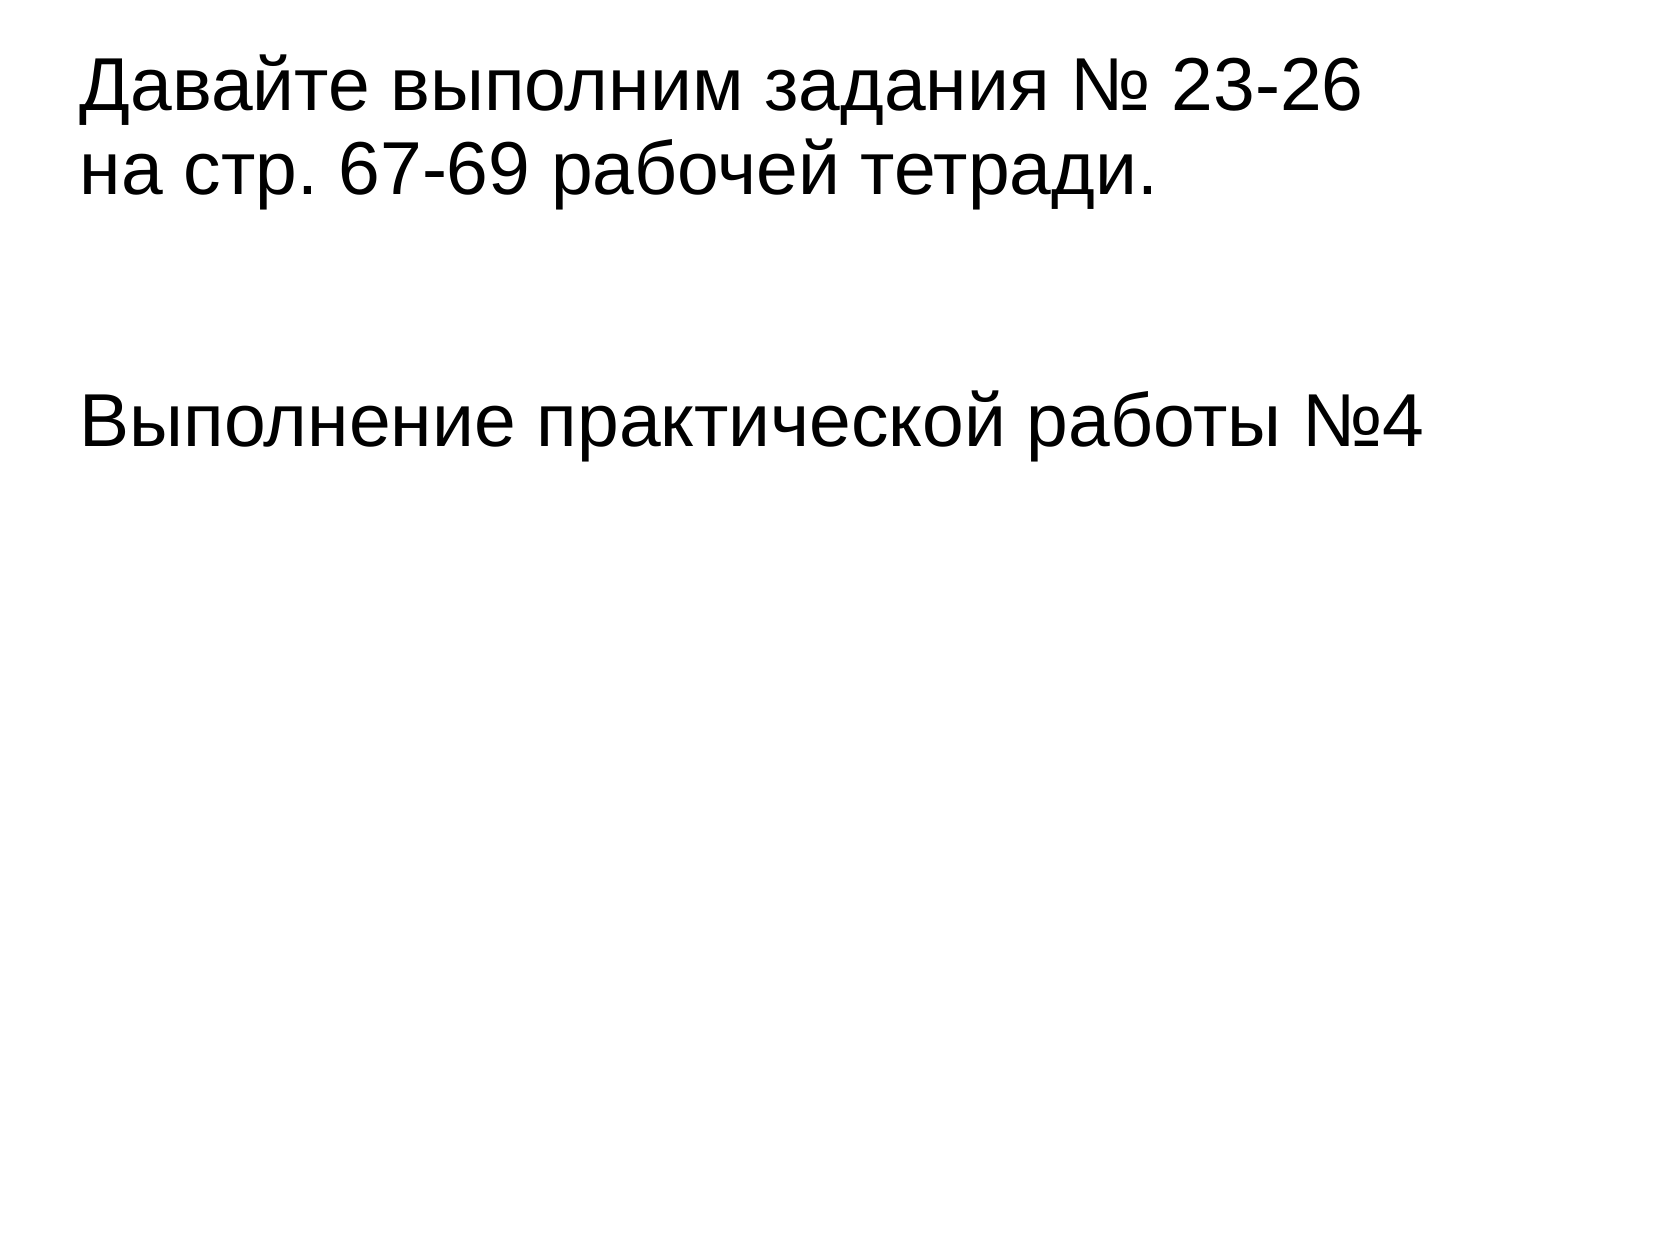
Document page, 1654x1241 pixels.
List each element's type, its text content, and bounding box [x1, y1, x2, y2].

text_box Давайте выполним задания № 23-26 на стр. 67-69 рабочей тетради. Выполнение практической работы №4 [64, 35, 1453, 471]
